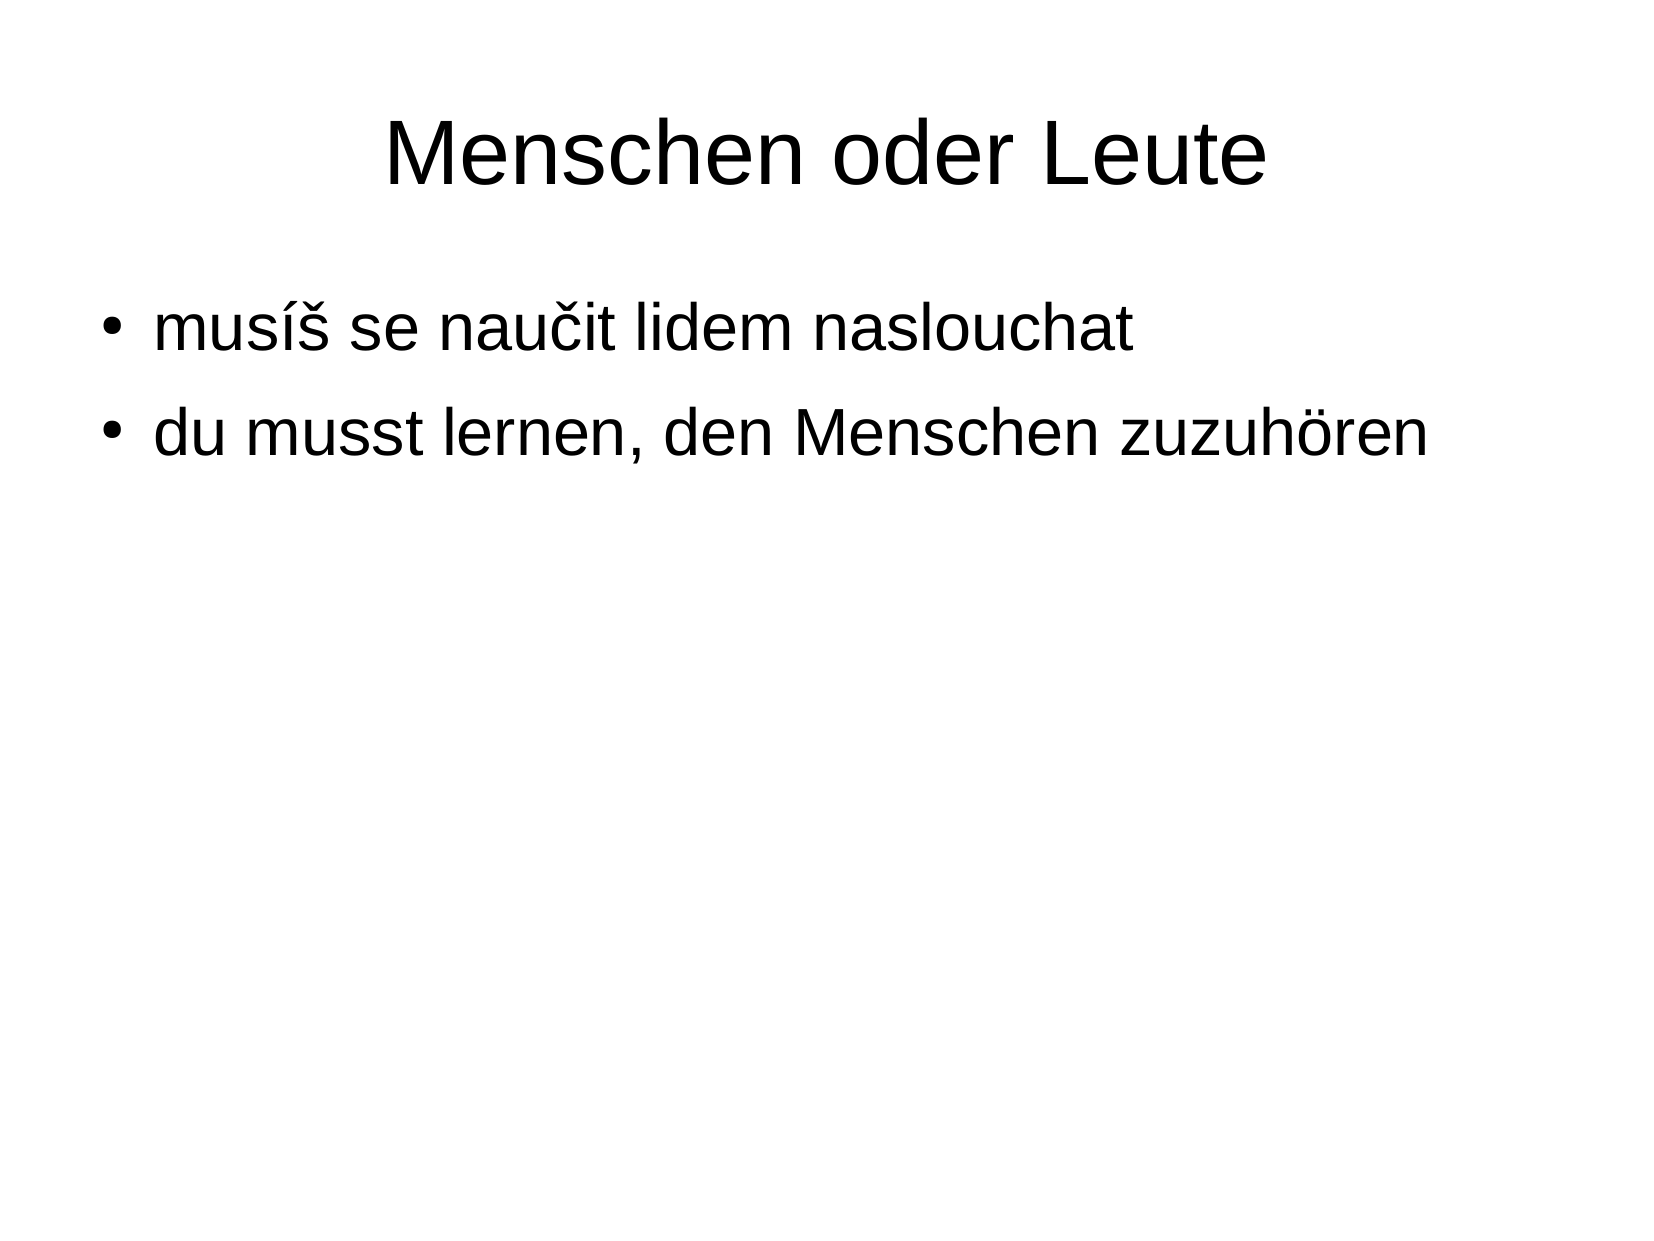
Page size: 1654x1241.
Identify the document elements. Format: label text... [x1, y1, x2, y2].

list musíš se naučit lidem naslouchat du musst lernen, den Menschen zuzuhören [82, 290, 1571, 1010]
title Menschen oder Leute [82, 49, 1571, 257]
